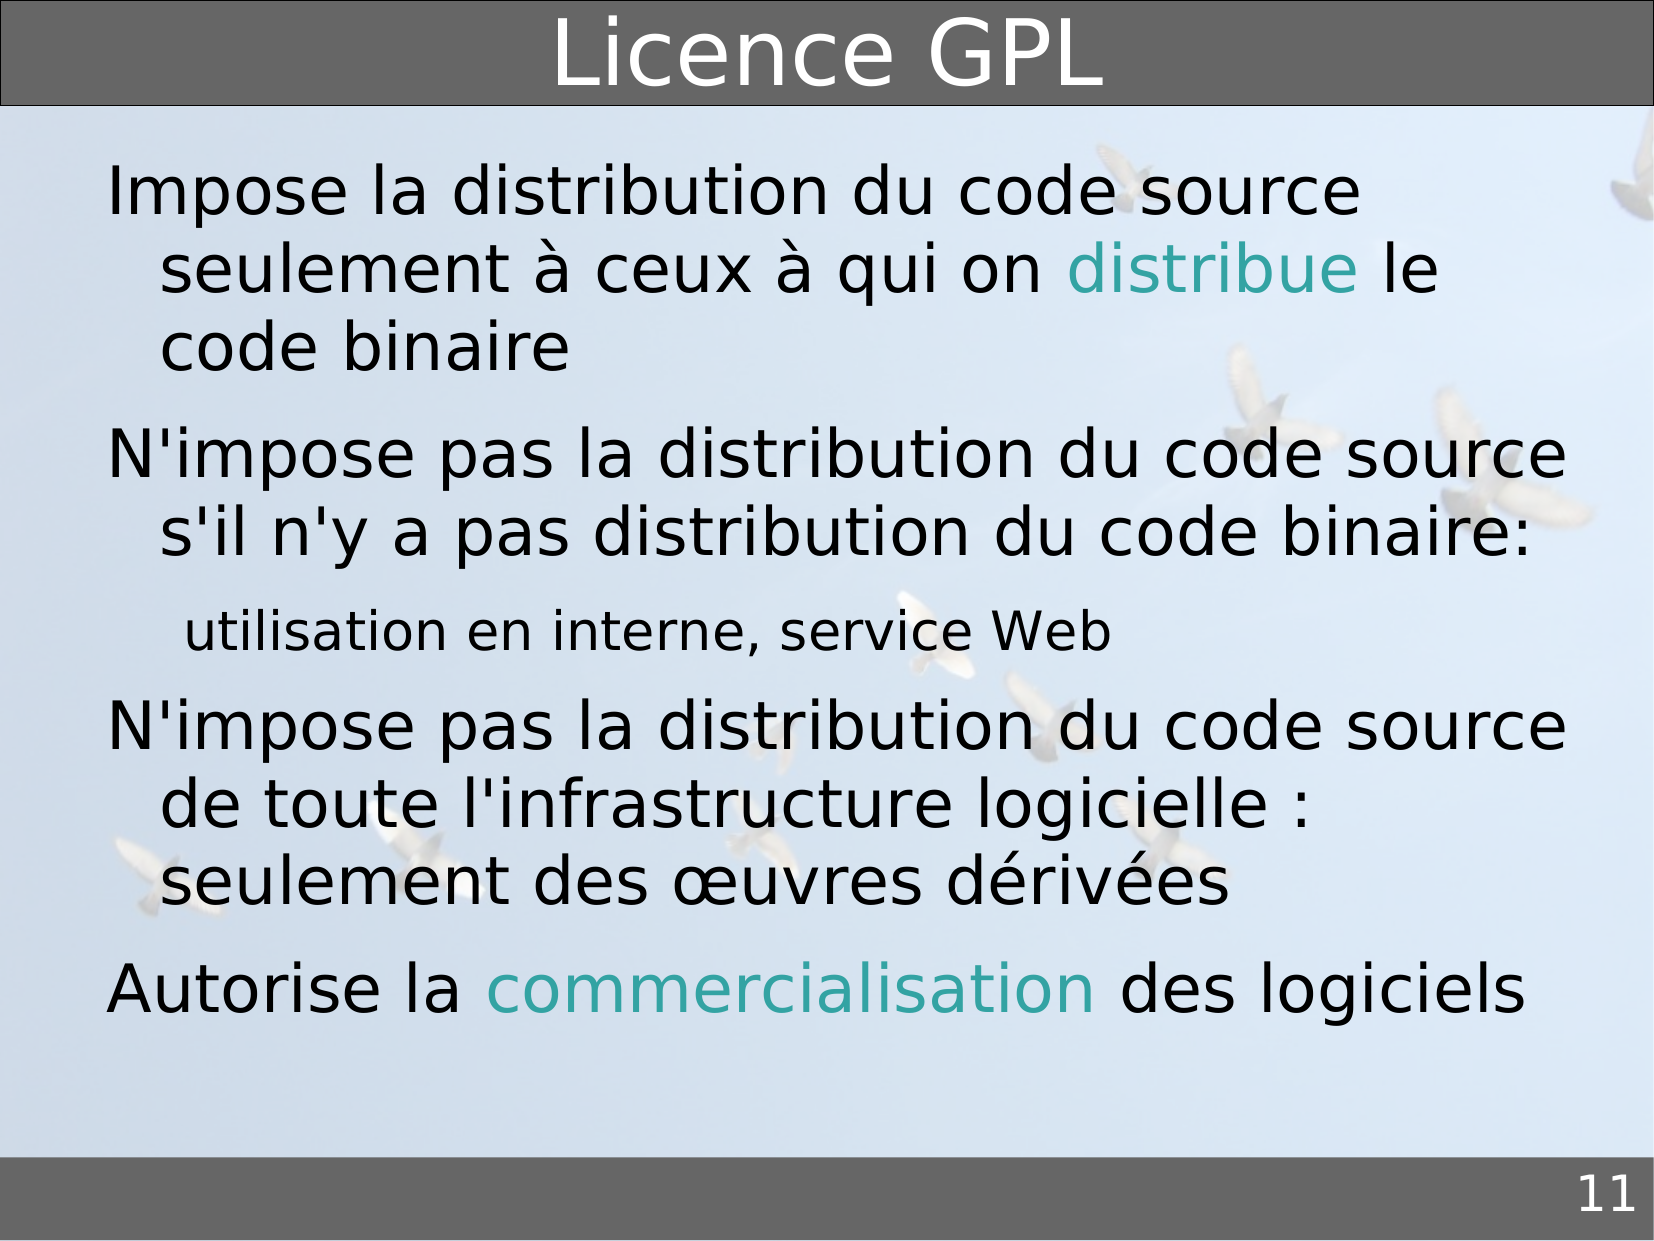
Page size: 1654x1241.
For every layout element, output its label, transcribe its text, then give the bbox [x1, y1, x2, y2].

title Licence GPL [0, 0, 1654, 108]
list Impose la distribution du code source seulement à ceux à qui on distribue le code binaire N'impose pas la distribution du code source s'il n'y a pas distribution du code binaire: utilisation en interne, service Web N'impose pas la distribution du code source de toute l'infrastructure logicielle : seulement des œuvres dérivées Autorise la commercialisation des logiciels [88, 152, 1598, 1106]
